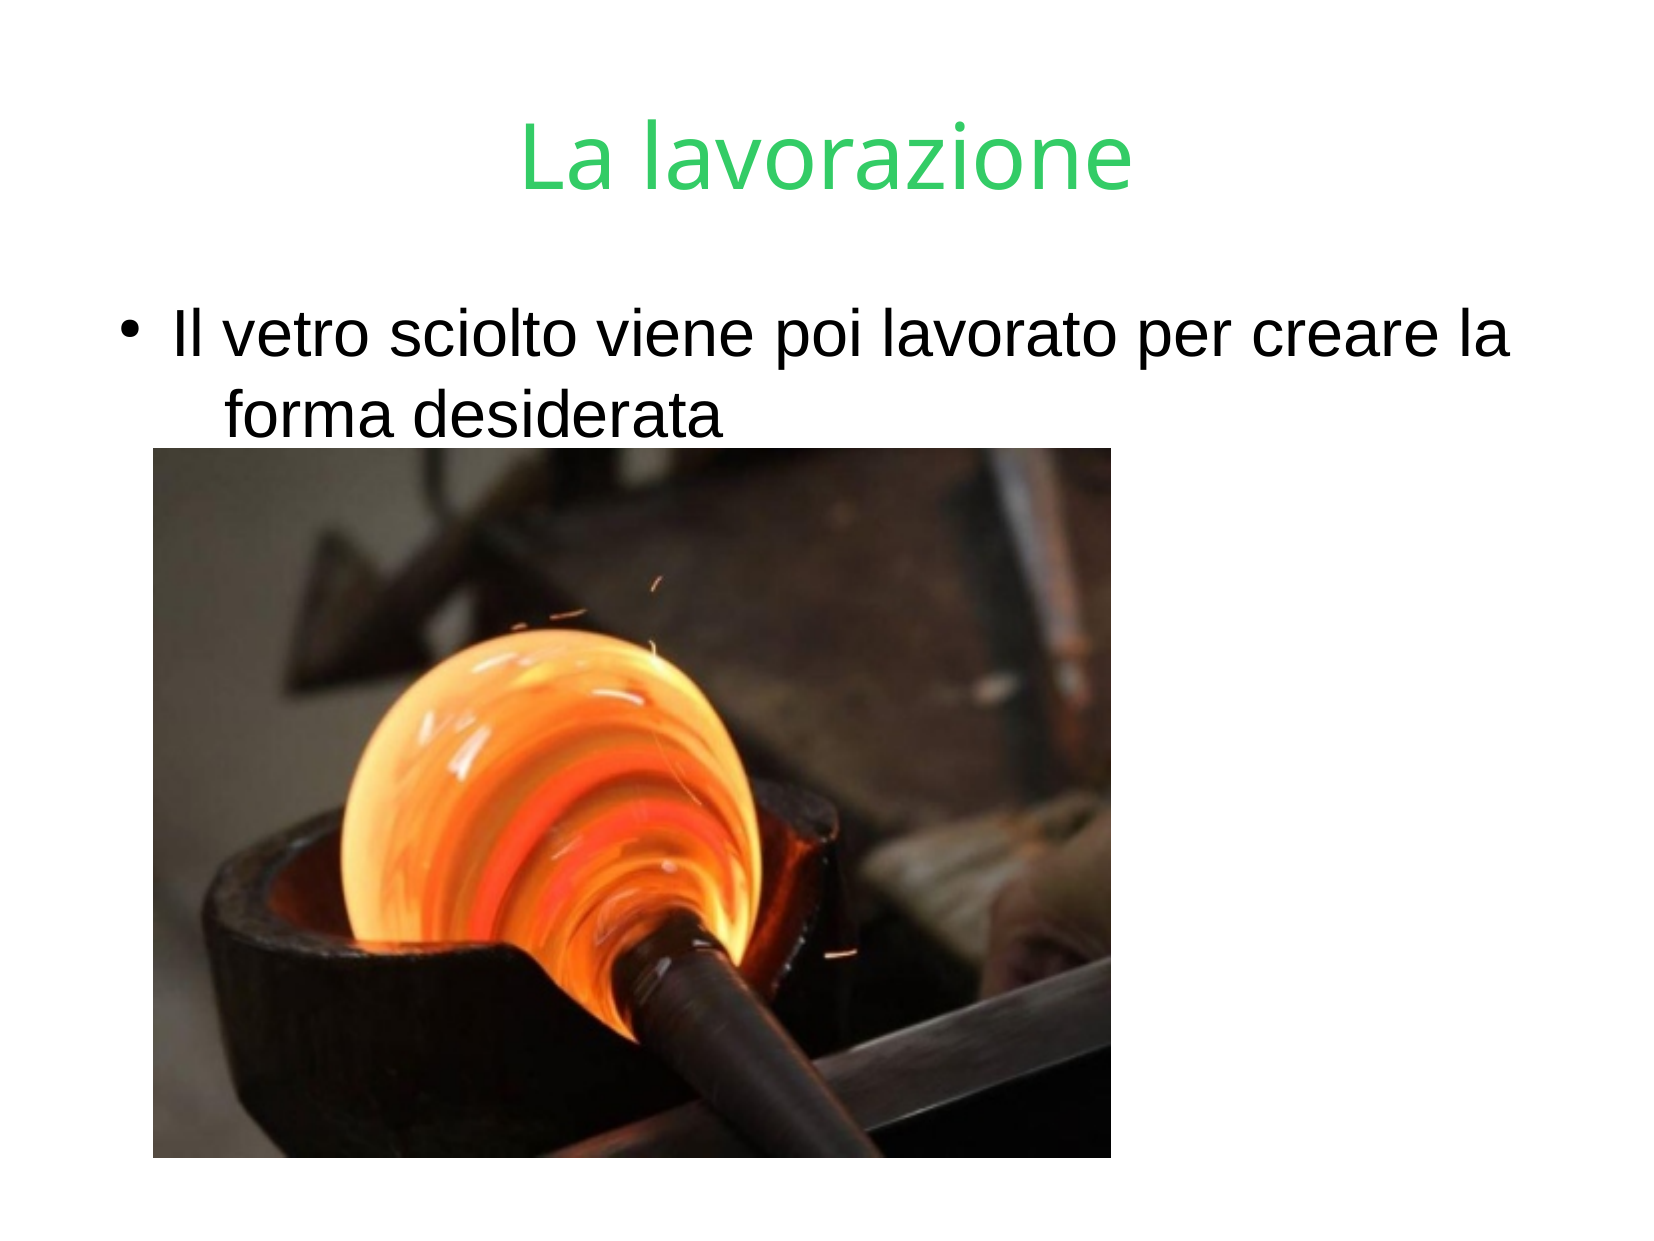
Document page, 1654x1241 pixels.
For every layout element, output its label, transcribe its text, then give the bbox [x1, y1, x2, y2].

list Il vetro sciolto viene poi lavorato per creare la forma desiderata [82, 290, 1571, 1109]
picture [153, 448, 1111, 1158]
title La lavorazione [82, 49, 1571, 257]
